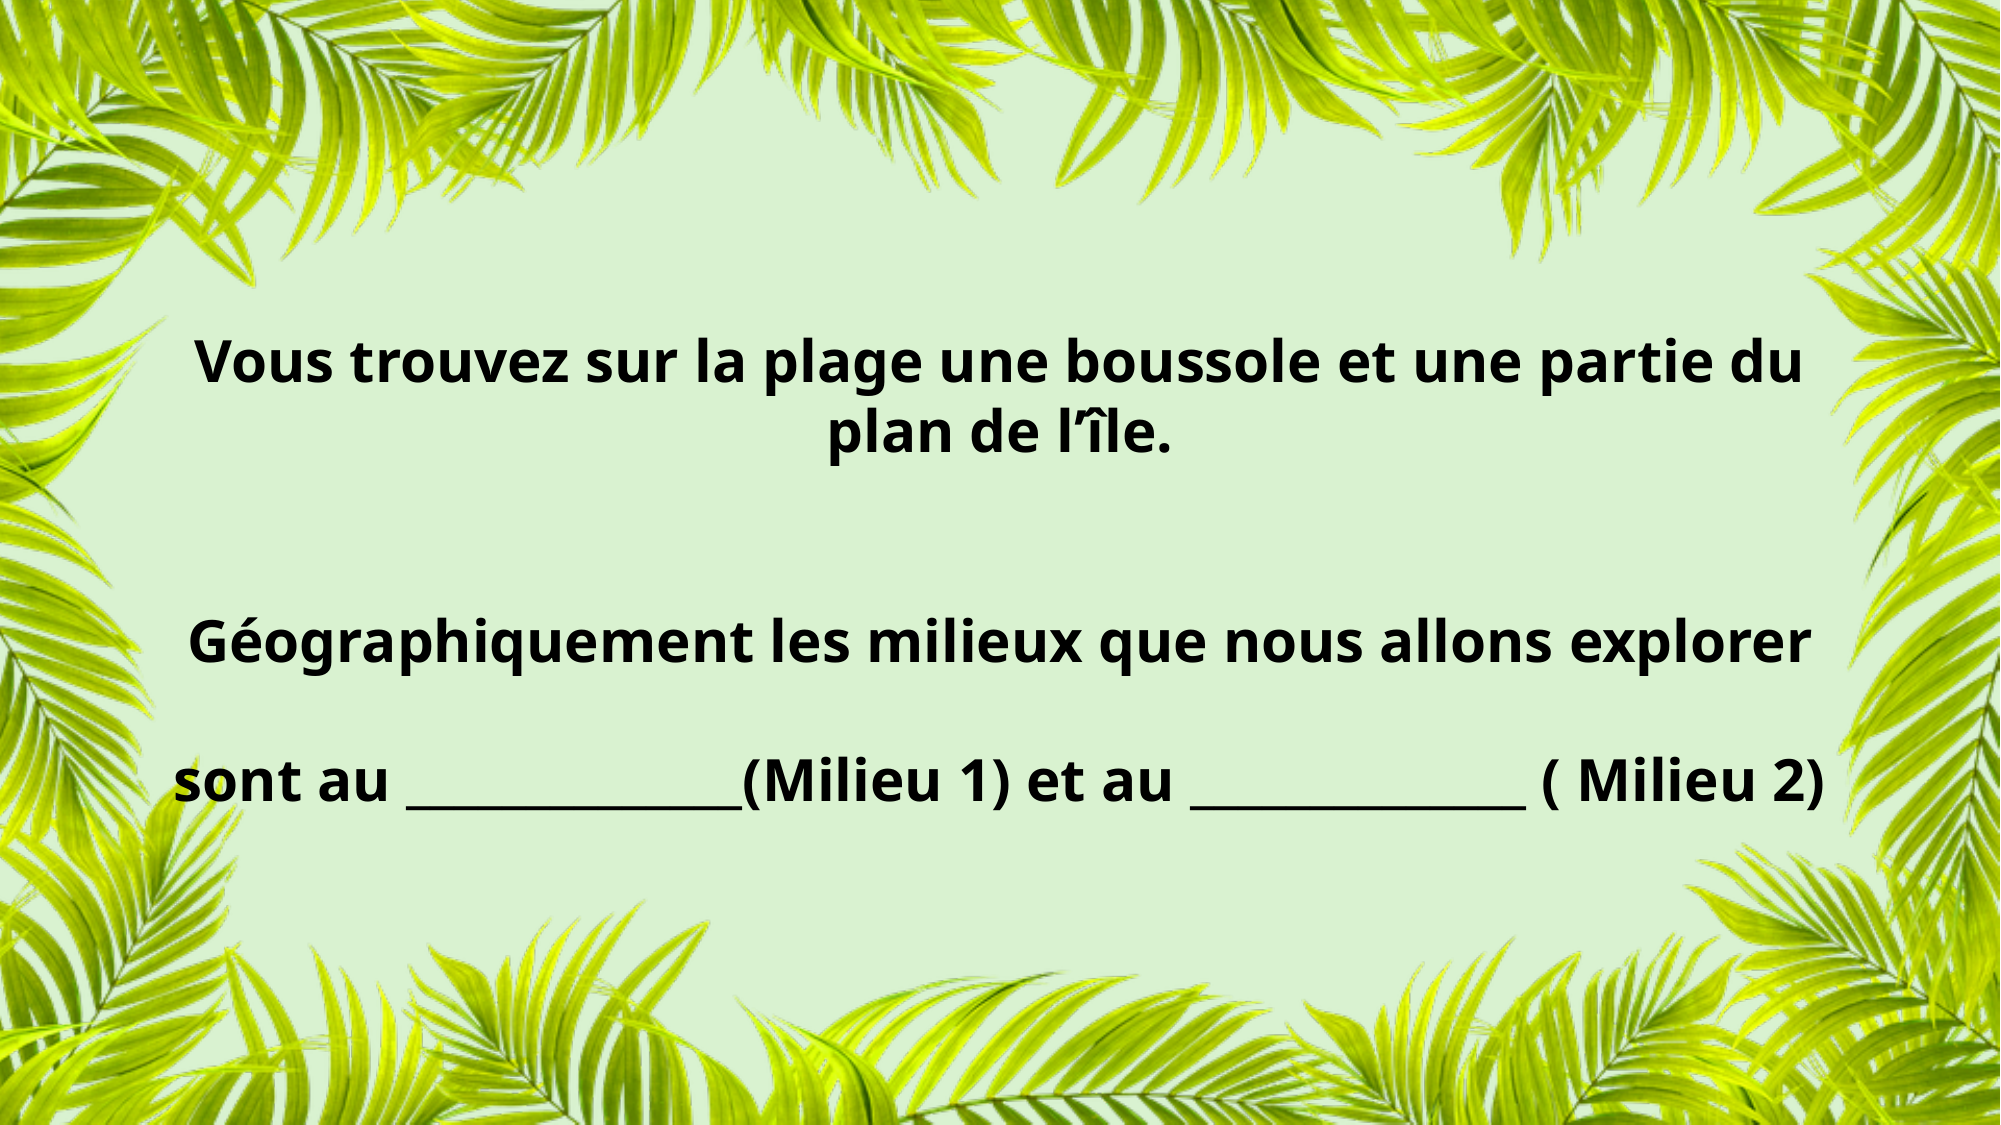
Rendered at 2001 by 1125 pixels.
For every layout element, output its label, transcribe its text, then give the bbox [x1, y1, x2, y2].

picture [0, 0, 2000, 1125]
text_box Vous trouvez sur la plage une boussole et une partie du plan de l’île. Géographiquement les milieux que nous allons explorer sont au ______________(Milieu 1) et au ______________ ( Milieu 2) [117, 316, 1883, 822]
